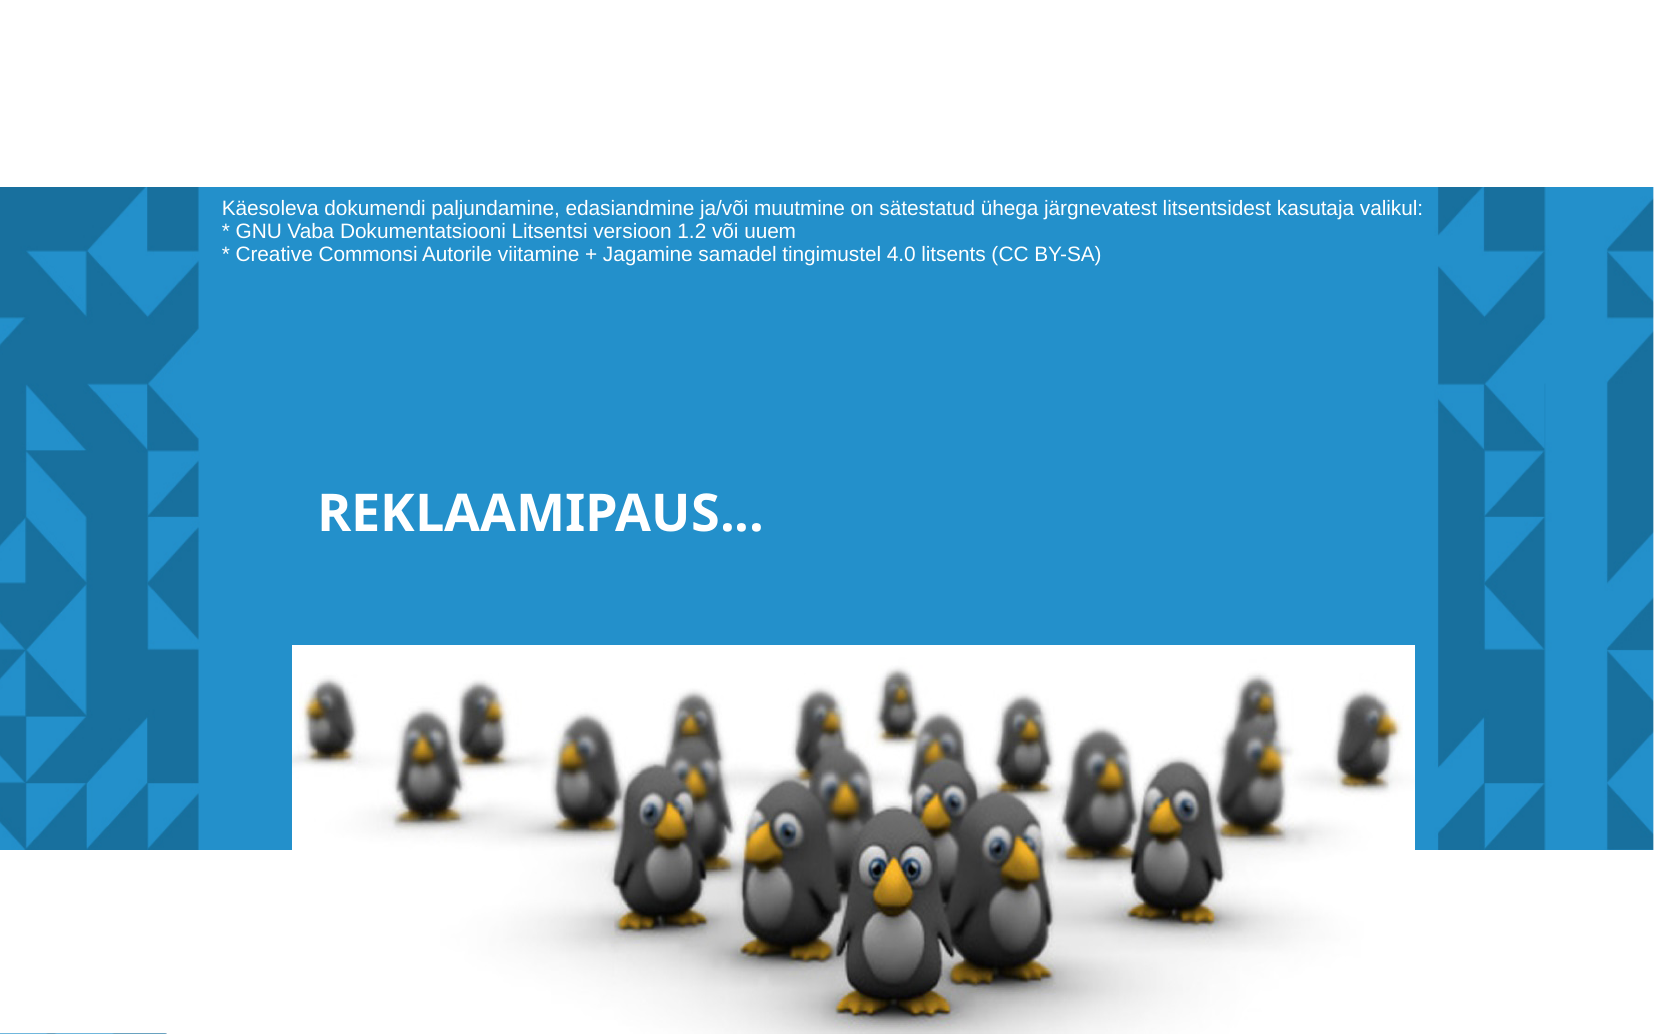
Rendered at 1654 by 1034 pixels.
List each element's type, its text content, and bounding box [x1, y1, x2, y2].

picture [0, 187, 1654, 1034]
list REKLAAMIPAUS... [317, 487, 1336, 645]
